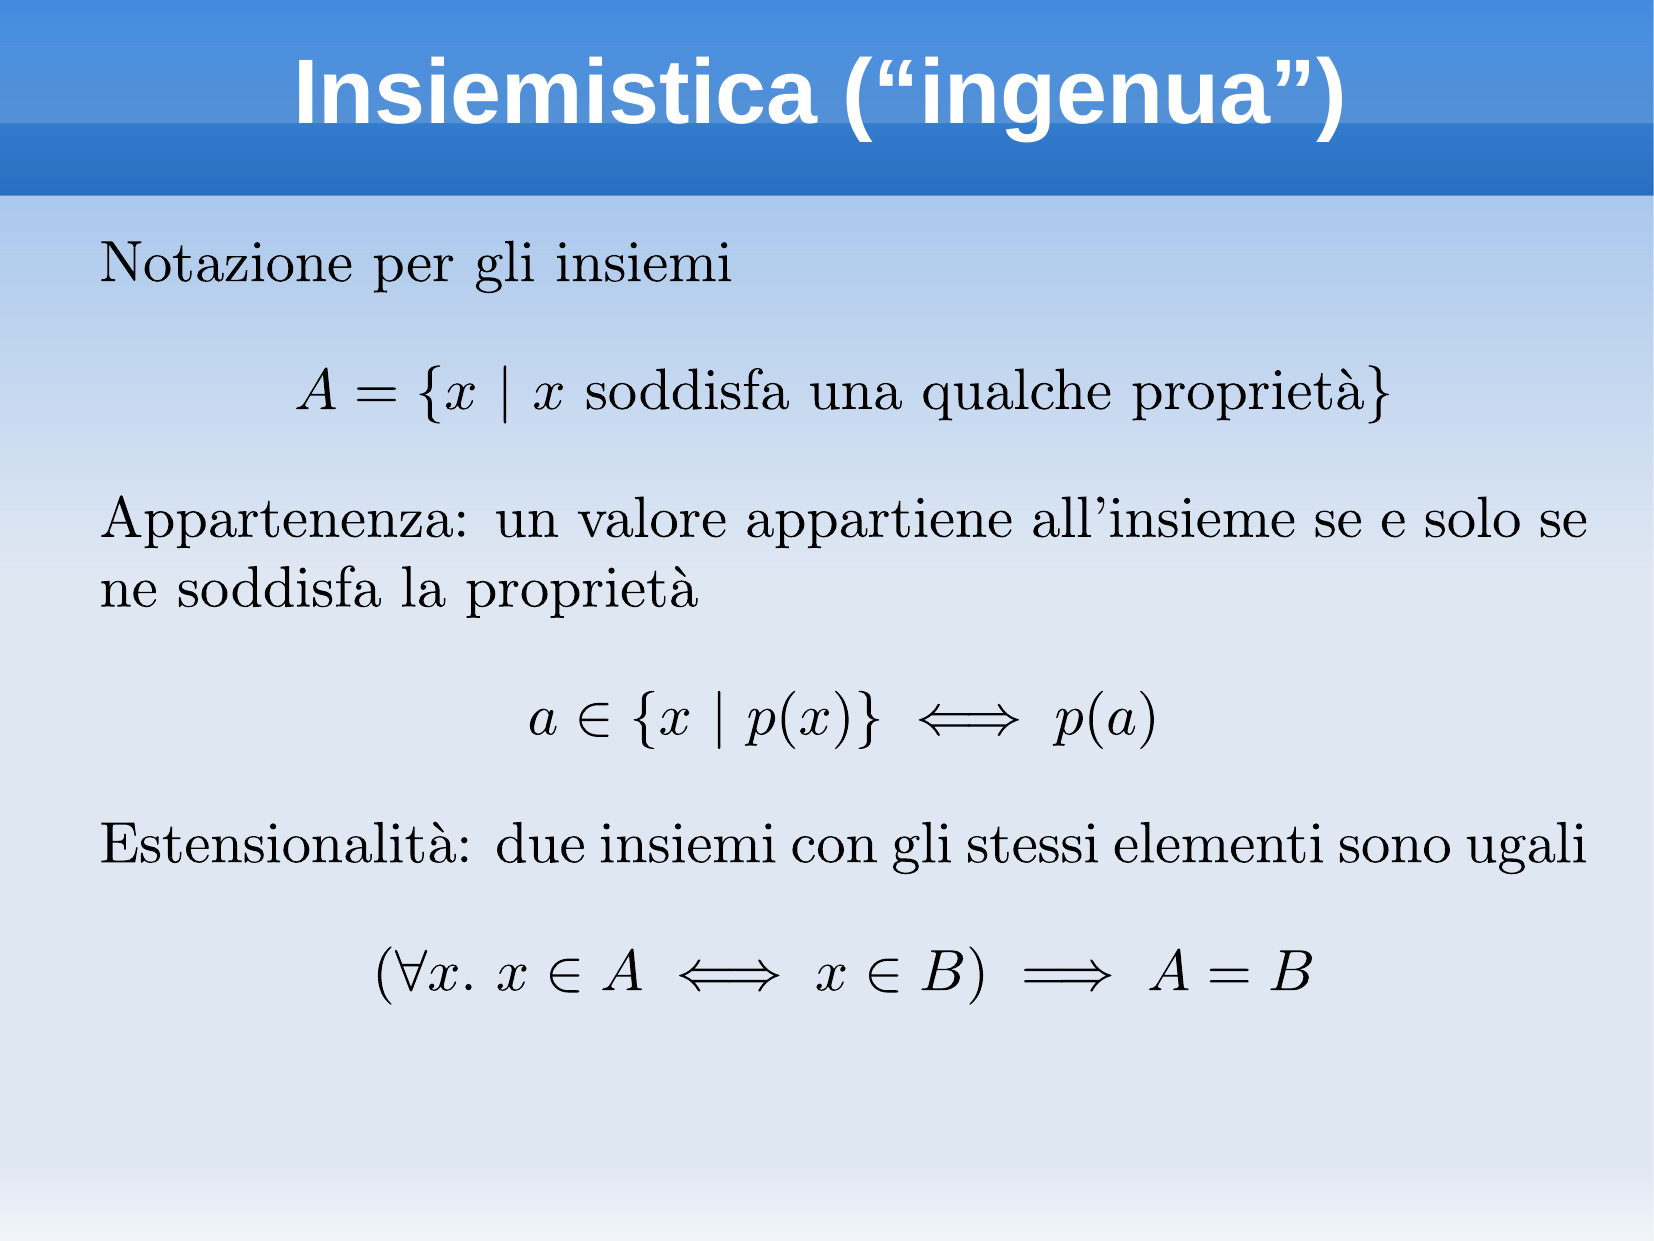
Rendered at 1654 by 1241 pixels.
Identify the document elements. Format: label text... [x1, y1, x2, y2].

picture [0, 0, 1654, 1241]
text_box [99, 240, 1588, 1005]
title Insiemistica (“ingenua”) [76, 0, 1565, 196]
